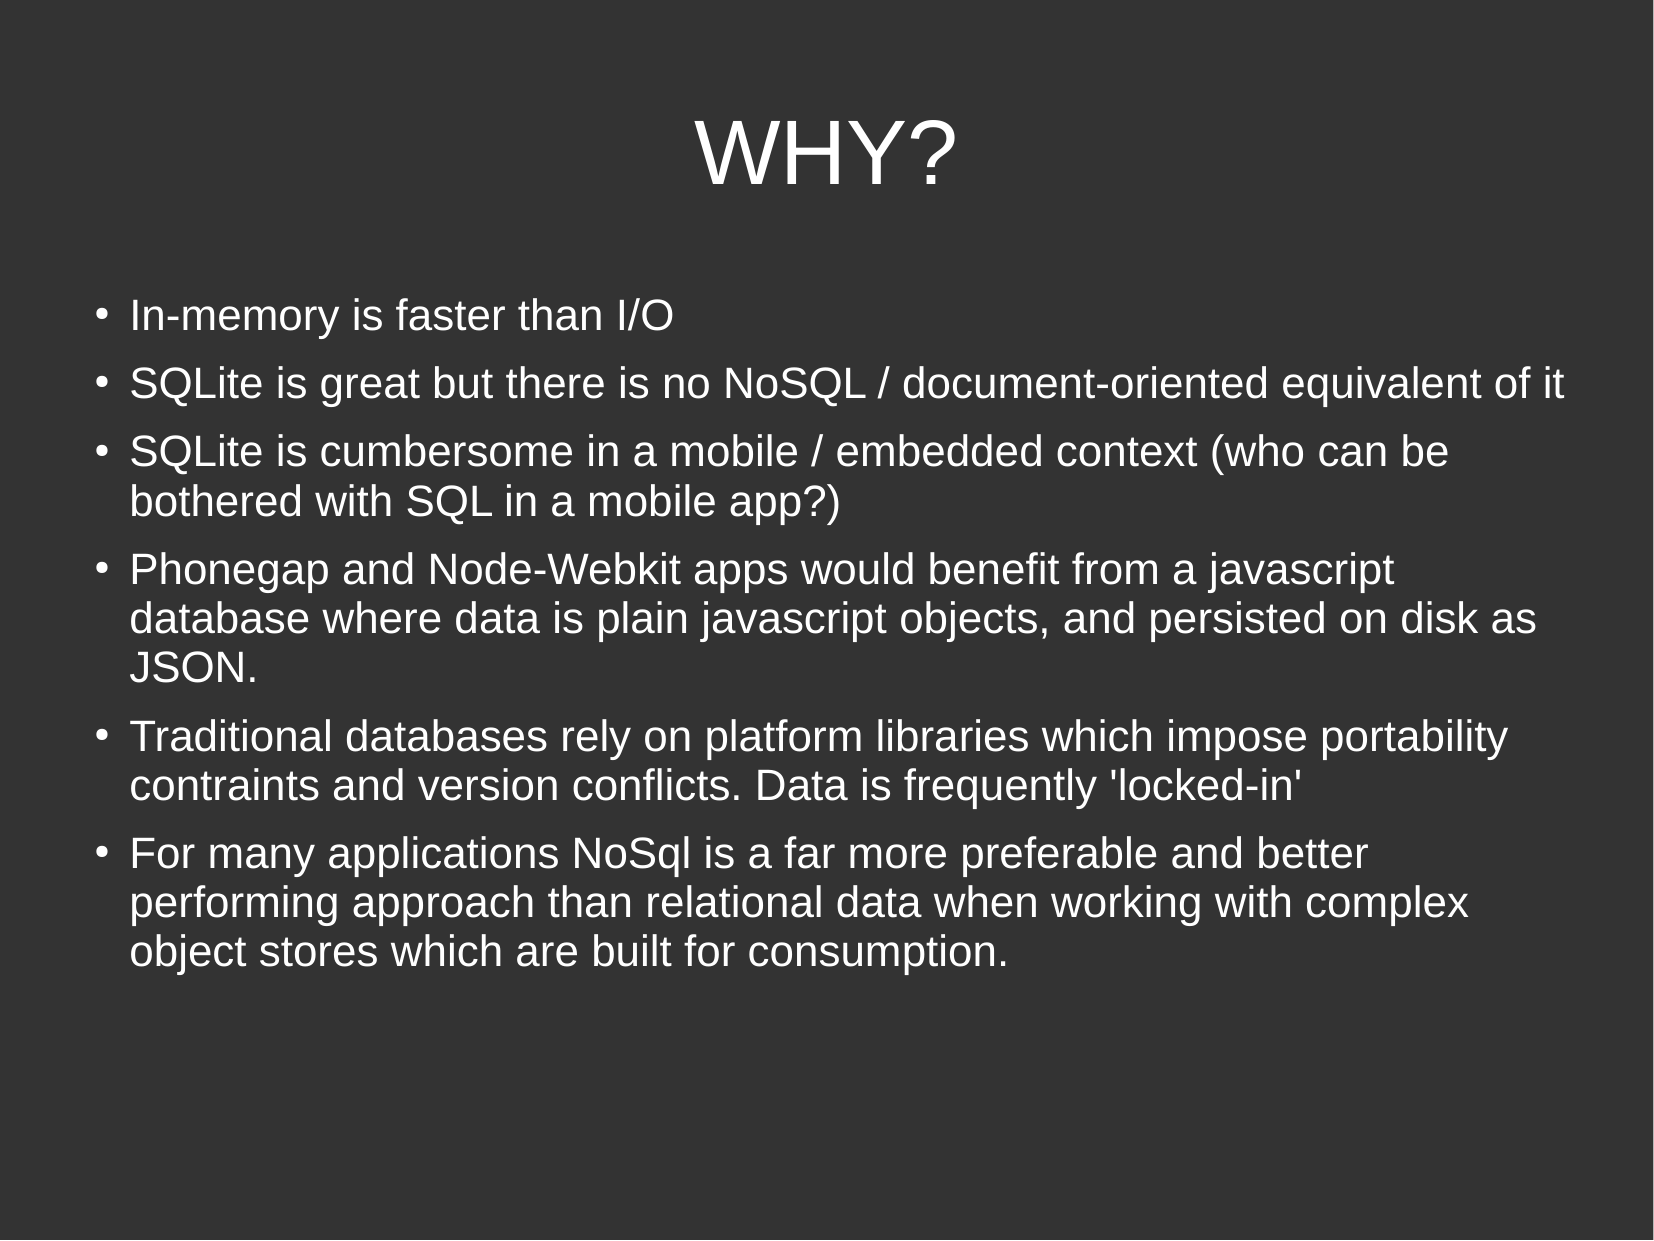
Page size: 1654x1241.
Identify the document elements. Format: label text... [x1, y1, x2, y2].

title WHY? [82, 49, 1571, 257]
list In-memory is faster than I/O SQLite is great but there is no NoSQL / document-oriented equivalent of it SQLite is cumbersome in a mobile / embedded context (who can be bothered with SQL in a mobile app?) Phonegap and Node-Webkit apps would benefit from a javascript database where data is plain javascript objects, and persisted on disk as JSON. Traditional databases rely on platform libraries which impose portability contraints and version conflicts. Data is frequently 'locked-in' For many applications NoSql is a far more preferable and better performing approach than relational data when working with complex object stores which are built for consumption. [82, 290, 1571, 1010]
